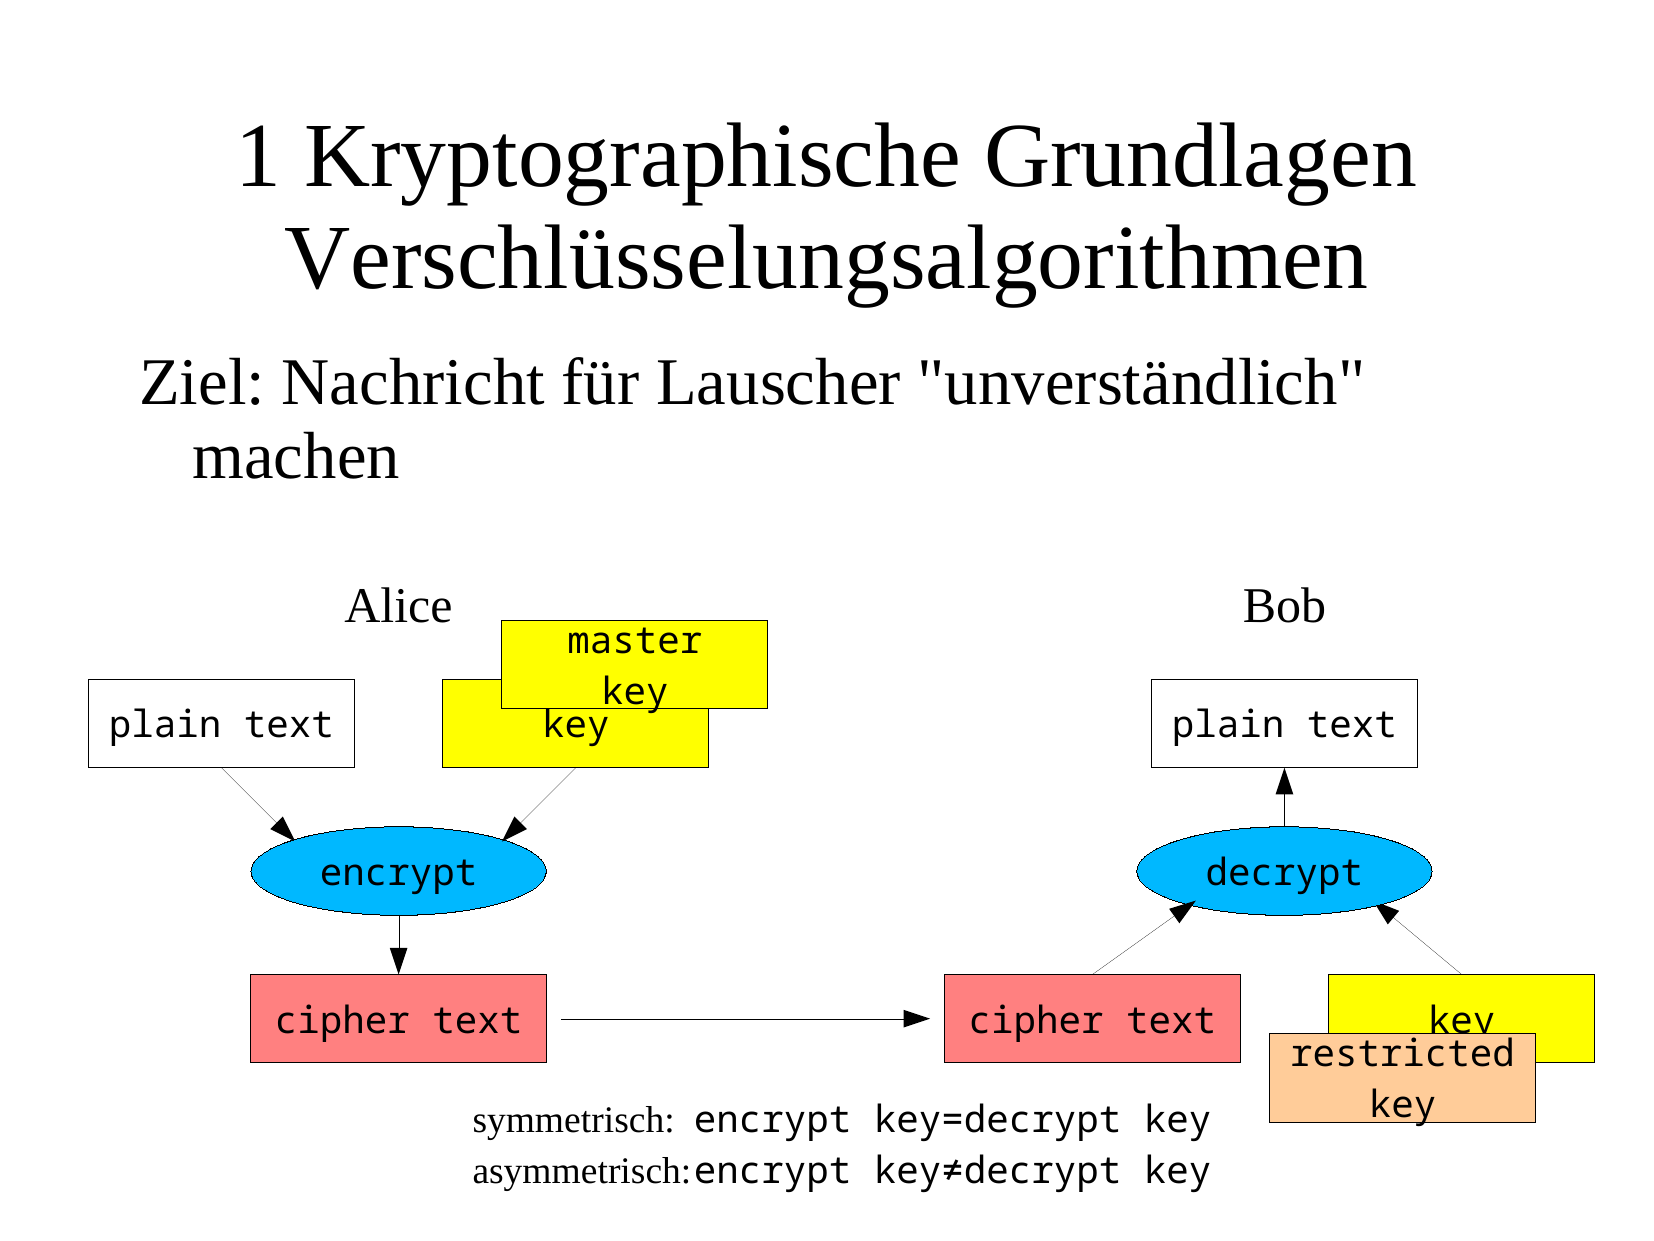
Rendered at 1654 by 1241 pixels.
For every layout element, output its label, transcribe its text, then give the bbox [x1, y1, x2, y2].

text_box cipher text [250, 974, 547, 1063]
title 1 Kryptographische Grundlagen Verschlüsselungsalgorithmen [121, 102, 1534, 311]
list Ziel: Nachricht für Lauscher "unverständlich" machen [121, 344, 1534, 1127]
text_box Bob [1151, 561, 1418, 650]
text_box decrypt [1136, 826, 1433, 916]
text_box cipher text [944, 974, 1241, 1063]
text_box restricted key [1269, 1033, 1536, 1123]
text_box key [1434, 1024, 1444, 1033]
text_box plain text [1151, 679, 1418, 768]
text_box master key [501, 620, 768, 709]
text_box Alice [265, 561, 532, 650]
text_box plain text [88, 679, 355, 768]
text_box key [442, 679, 709, 768]
text_box key [1456, 1015, 1467, 1021]
text_box symmetrisch: encrypt key=decrypt key asymmetrisch: encrypt key≠decrypt key [472, 1092, 1206, 1183]
text_box key [1328, 974, 1595, 1063]
text_box encrypt [250, 826, 547, 916]
